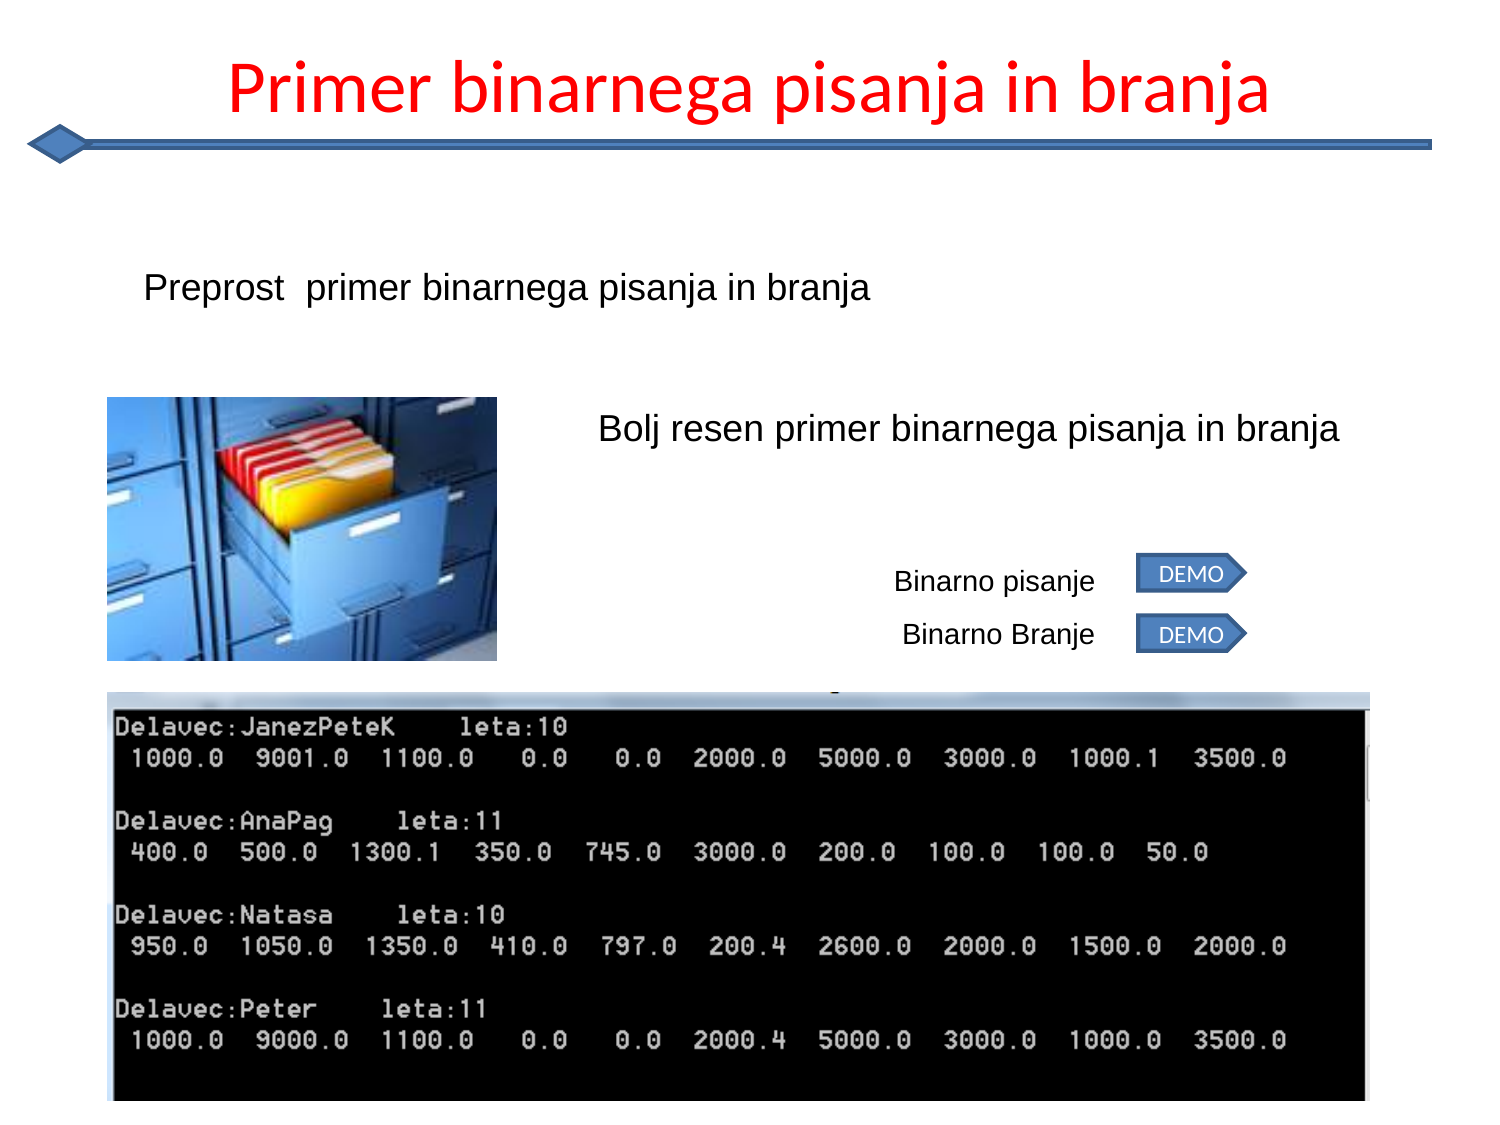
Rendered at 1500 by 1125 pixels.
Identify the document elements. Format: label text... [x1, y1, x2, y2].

picture [107, 397, 497, 661]
title Primer binarnega pisanja in branja [75, 23, 1426, 141]
text_box Binarno pisanje [879, 554, 1111, 605]
text_box Preprost primer binarnega pisanja in branja [128, 255, 886, 316]
text_box DEMO [1138, 554, 1245, 591]
text_box DEMO [1138, 615, 1245, 651]
text_box Binarno Branje [887, 607, 1111, 659]
text_box Bolj resen primer binarnega pisanja in branja [583, 396, 1355, 457]
picture [107, 692, 1370, 1101]
